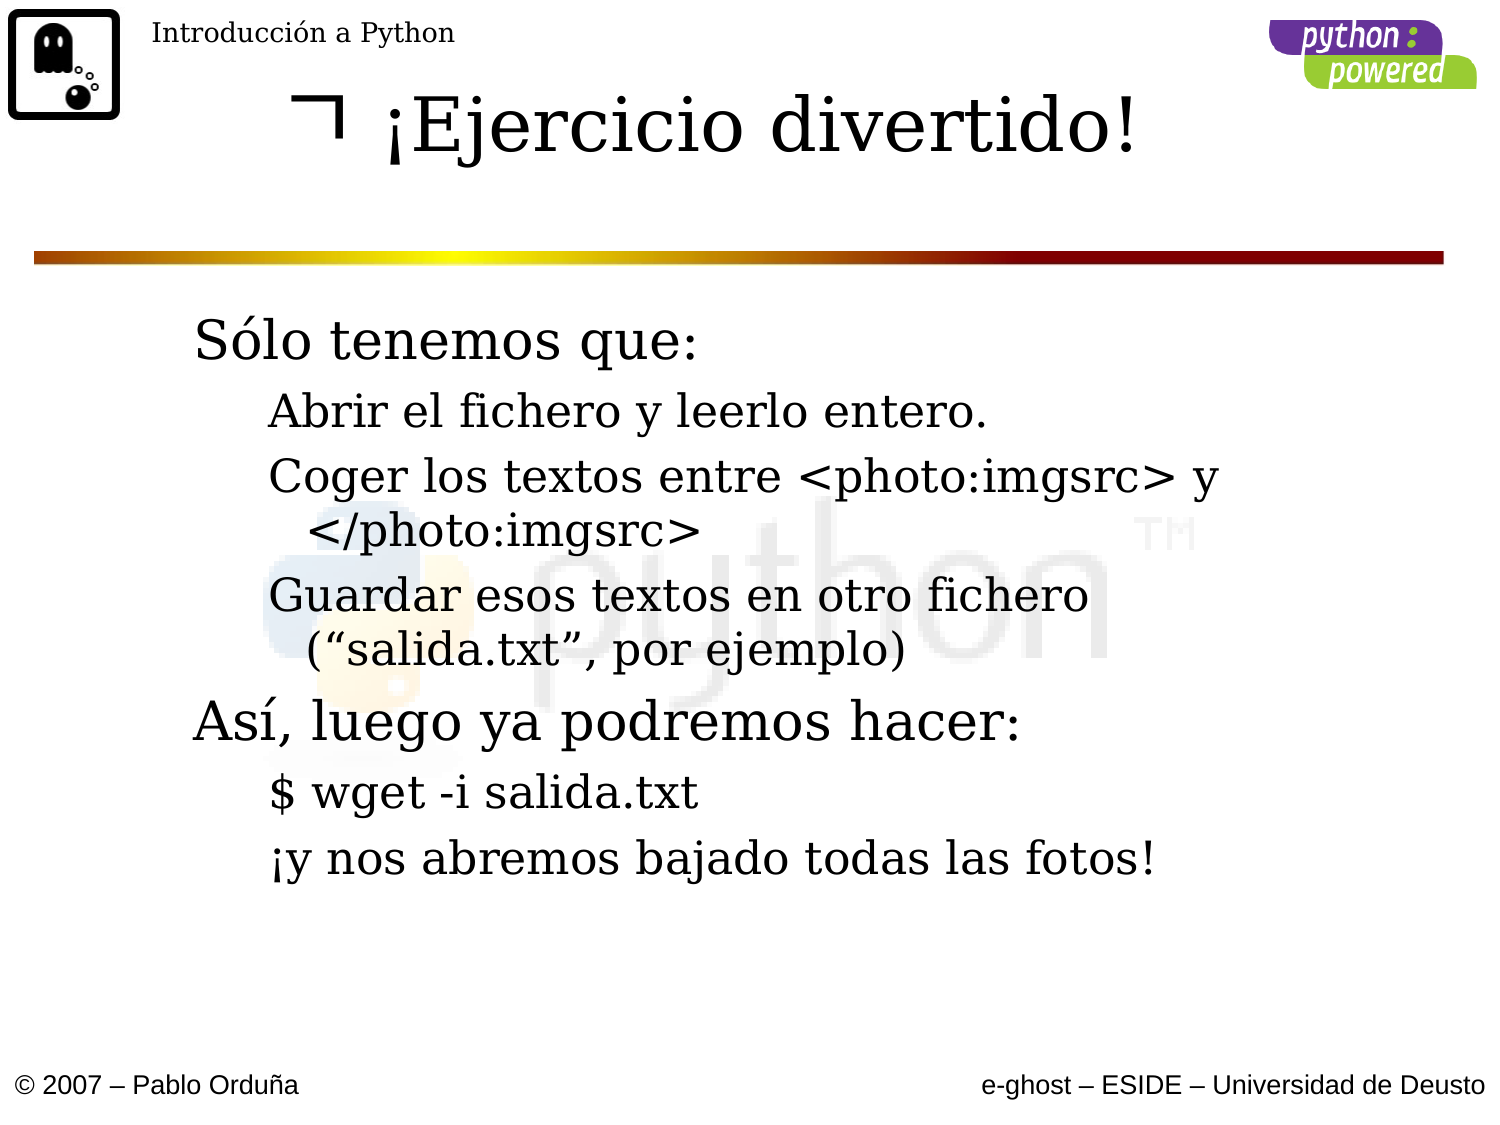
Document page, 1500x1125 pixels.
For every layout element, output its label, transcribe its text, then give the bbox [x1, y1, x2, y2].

title ﾡ¡Ejercicio divertido! [118, 51, 1300, 189]
picture [1269, 20, 1477, 89]
picture [34, 251, 1447, 266]
picture [5, 7, 125, 124]
list Sólo tenemos que: Abrir el fichero y leerlo entero. Coger los textos entre <photo:imgsrc> y </photo:imgsrc> Guardar esos textos en otro fichero (“salida.txt”, por ejemplo) Así, luego ya podremos hacer: $ wget -i salida.txt ¡y nos abremos bajado todas las fotos! [118, 309, 1394, 990]
